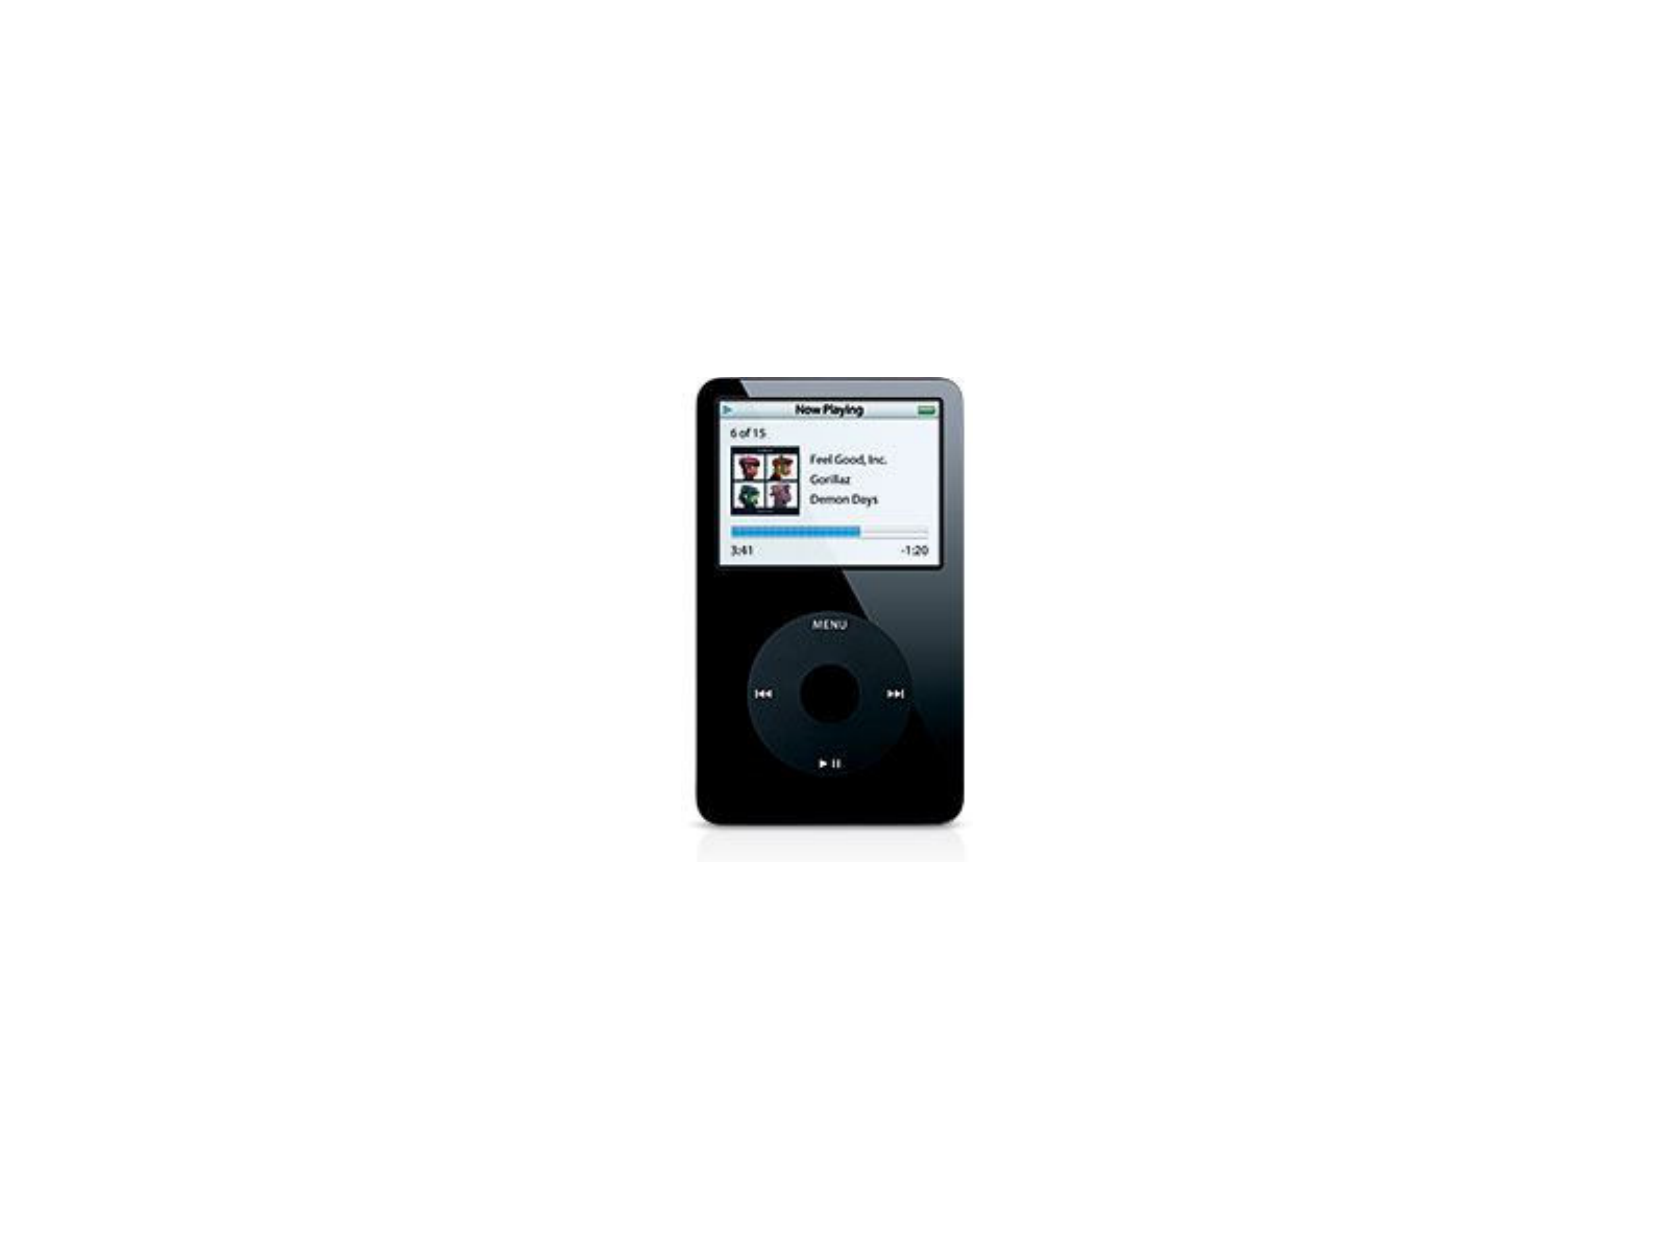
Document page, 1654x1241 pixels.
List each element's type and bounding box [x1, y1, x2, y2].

picture [681, 377, 973, 862]
